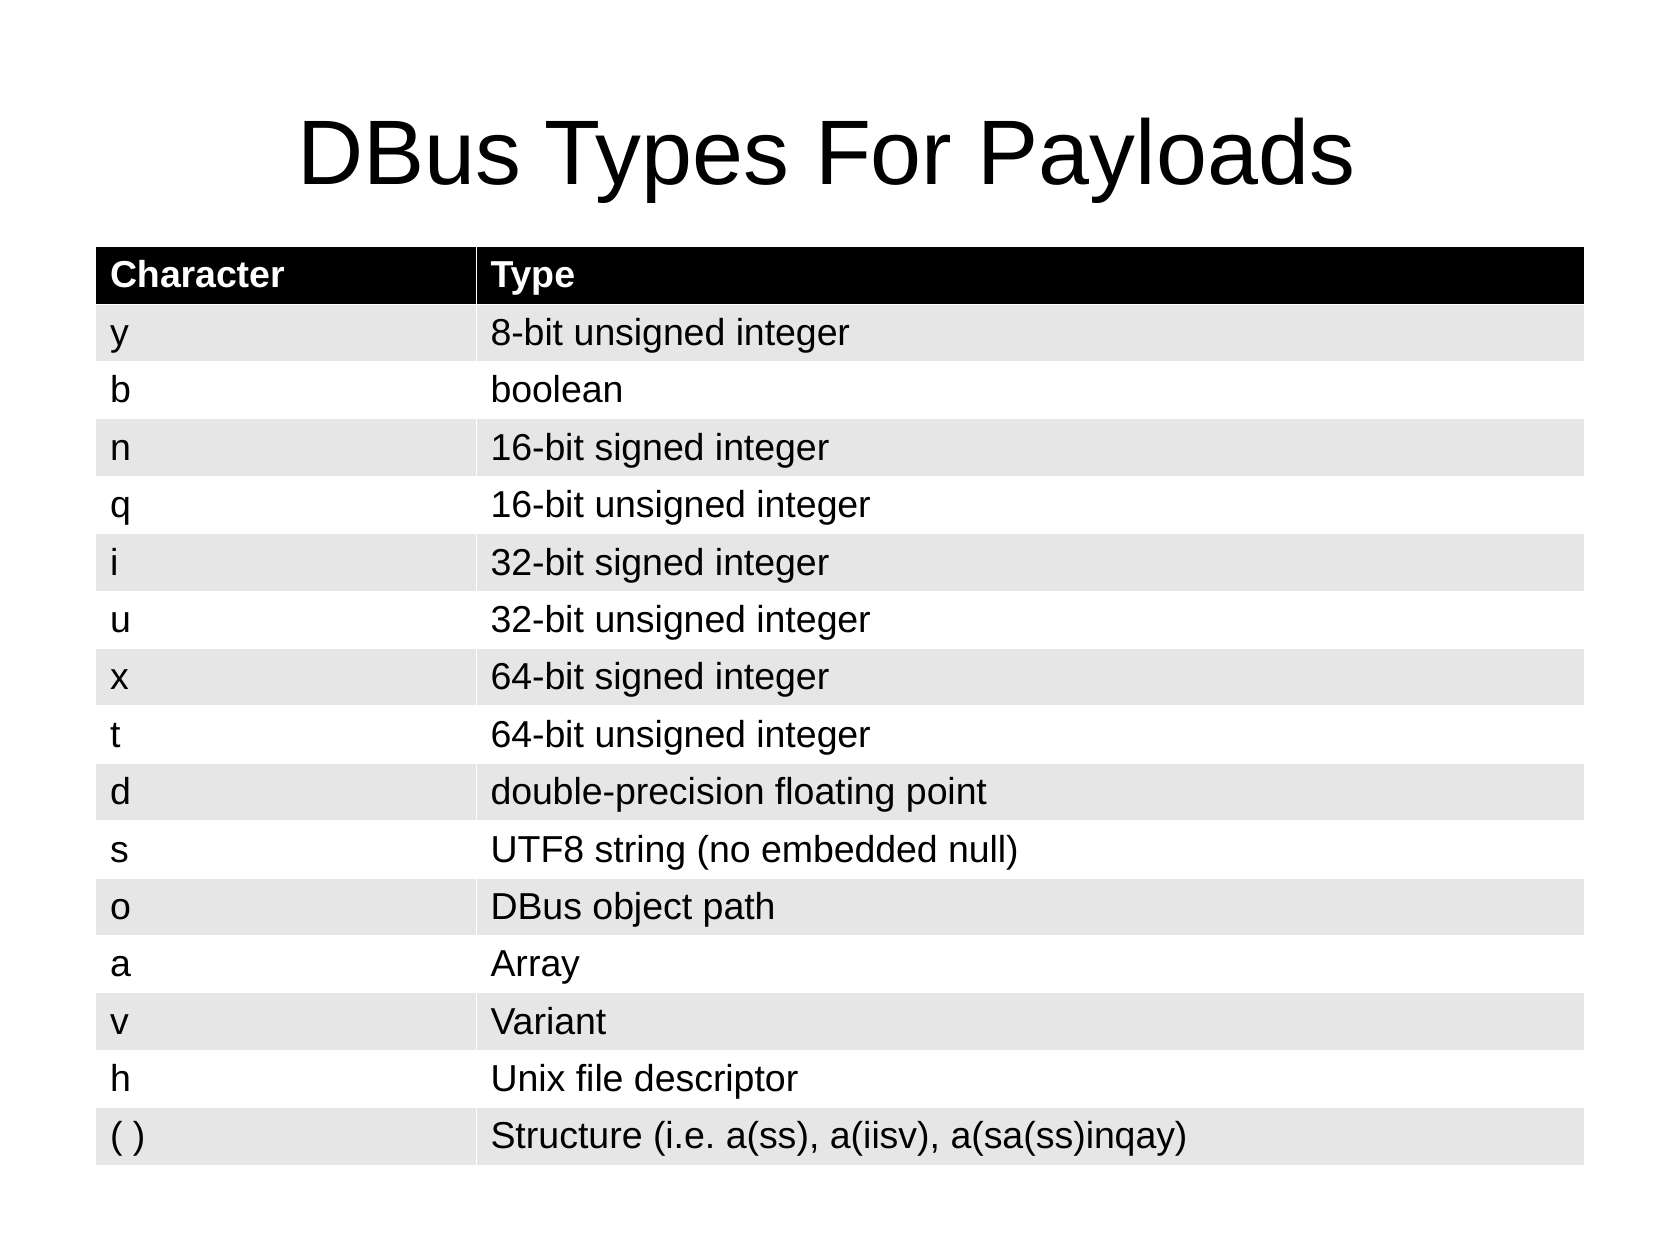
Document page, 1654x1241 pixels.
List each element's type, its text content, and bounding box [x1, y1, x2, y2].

table_cell 64-bit unsigned integer [477, 706, 1584, 763]
table_cell a [96, 936, 476, 992]
table_cell 32-bit unsigned integer [477, 592, 1584, 648]
table_header Character [96, 247, 476, 304]
table_cell 64-bit signed integer [477, 649, 1584, 705]
table_cell DBus object path [477, 879, 1584, 935]
table_cell Variant [477, 993, 1584, 1050]
table_cell s [96, 821, 476, 878]
table_cell Unix file descriptor [477, 1051, 1584, 1107]
table_cell boolean [477, 362, 1584, 418]
table_cell x [96, 649, 476, 705]
title DBus Types For Payloads [82, 49, 1571, 257]
table_cell b [96, 362, 476, 418]
table_cell UTF8 string (no embedded null) [477, 821, 1584, 878]
table_cell q [96, 477, 476, 533]
table_cell double-precision floating point [477, 764, 1584, 820]
table_cell 16-bit unsigned integer [477, 477, 1584, 533]
table_cell v [96, 993, 476, 1050]
table_cell Array [477, 936, 1584, 992]
table_cell o [96, 879, 476, 935]
table_cell d [96, 764, 476, 820]
table_cell 8-bit unsigned integer [477, 305, 1584, 361]
table_header Type [477, 247, 1584, 304]
table_cell n [96, 419, 476, 476]
table_cell y [96, 305, 476, 361]
table_cell u [96, 592, 476, 648]
table_cell t [96, 706, 476, 763]
table_cell Structure (i.e. a(ss), a(iisv), a(sa(ss)inqay) [477, 1108, 1584, 1165]
table_cell 16-bit signed integer [477, 419, 1584, 476]
table_cell h [96, 1051, 476, 1107]
table_cell 32-bit signed integer [477, 534, 1584, 591]
table_cell ( ) [96, 1108, 476, 1165]
table_cell i [96, 534, 476, 591]
